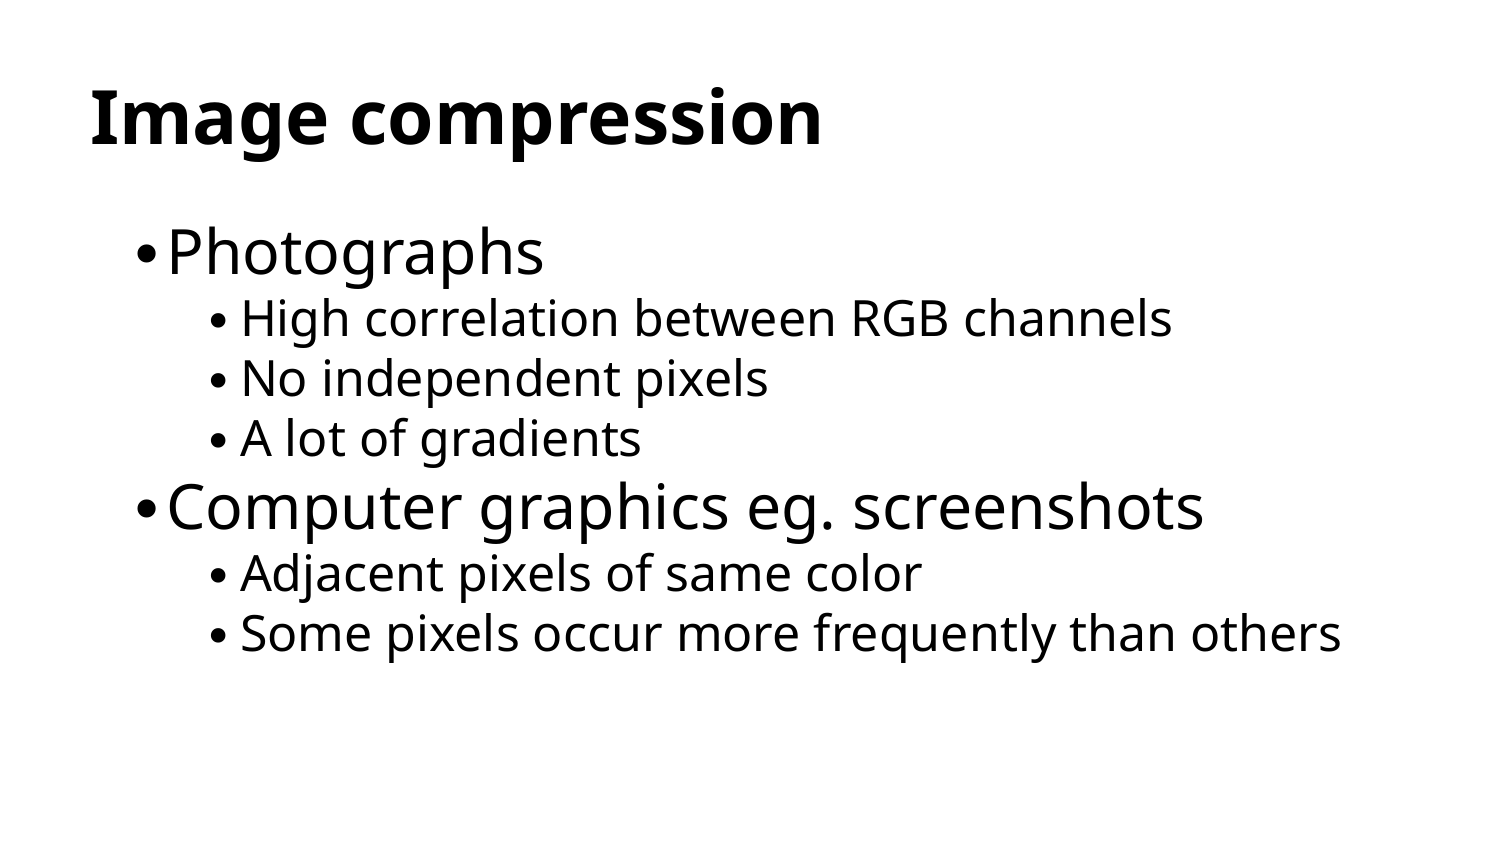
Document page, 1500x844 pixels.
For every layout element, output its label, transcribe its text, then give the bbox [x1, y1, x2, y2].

list Photographs High correlation between RGB channels No independent pixels A lot of gradients Computer graphics eg. screenshots Adjacent pixels of same color Some pixels occur more frequently than others [75, 196, 1425, 808]
title Image compression [75, 33, 1425, 175]
